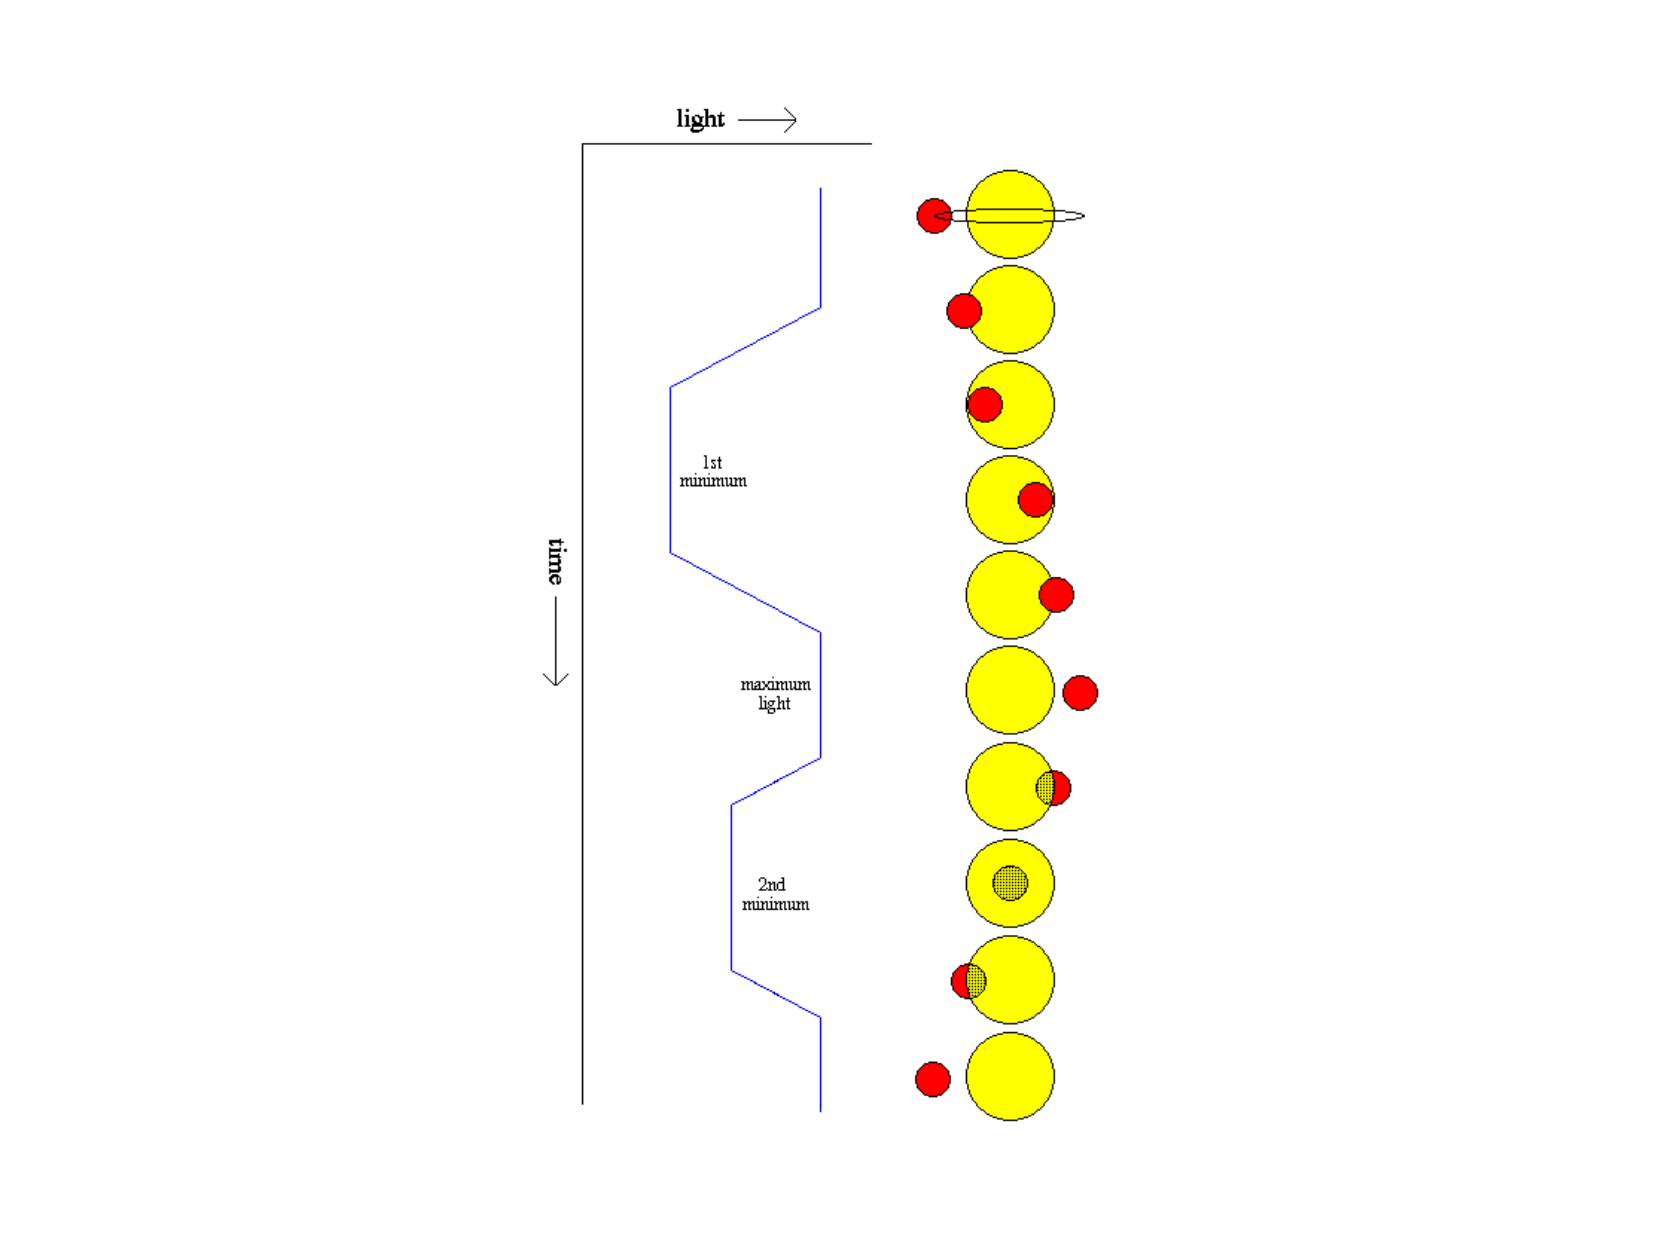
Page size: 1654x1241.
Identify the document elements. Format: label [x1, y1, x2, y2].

picture [527, 75, 1146, 1154]
